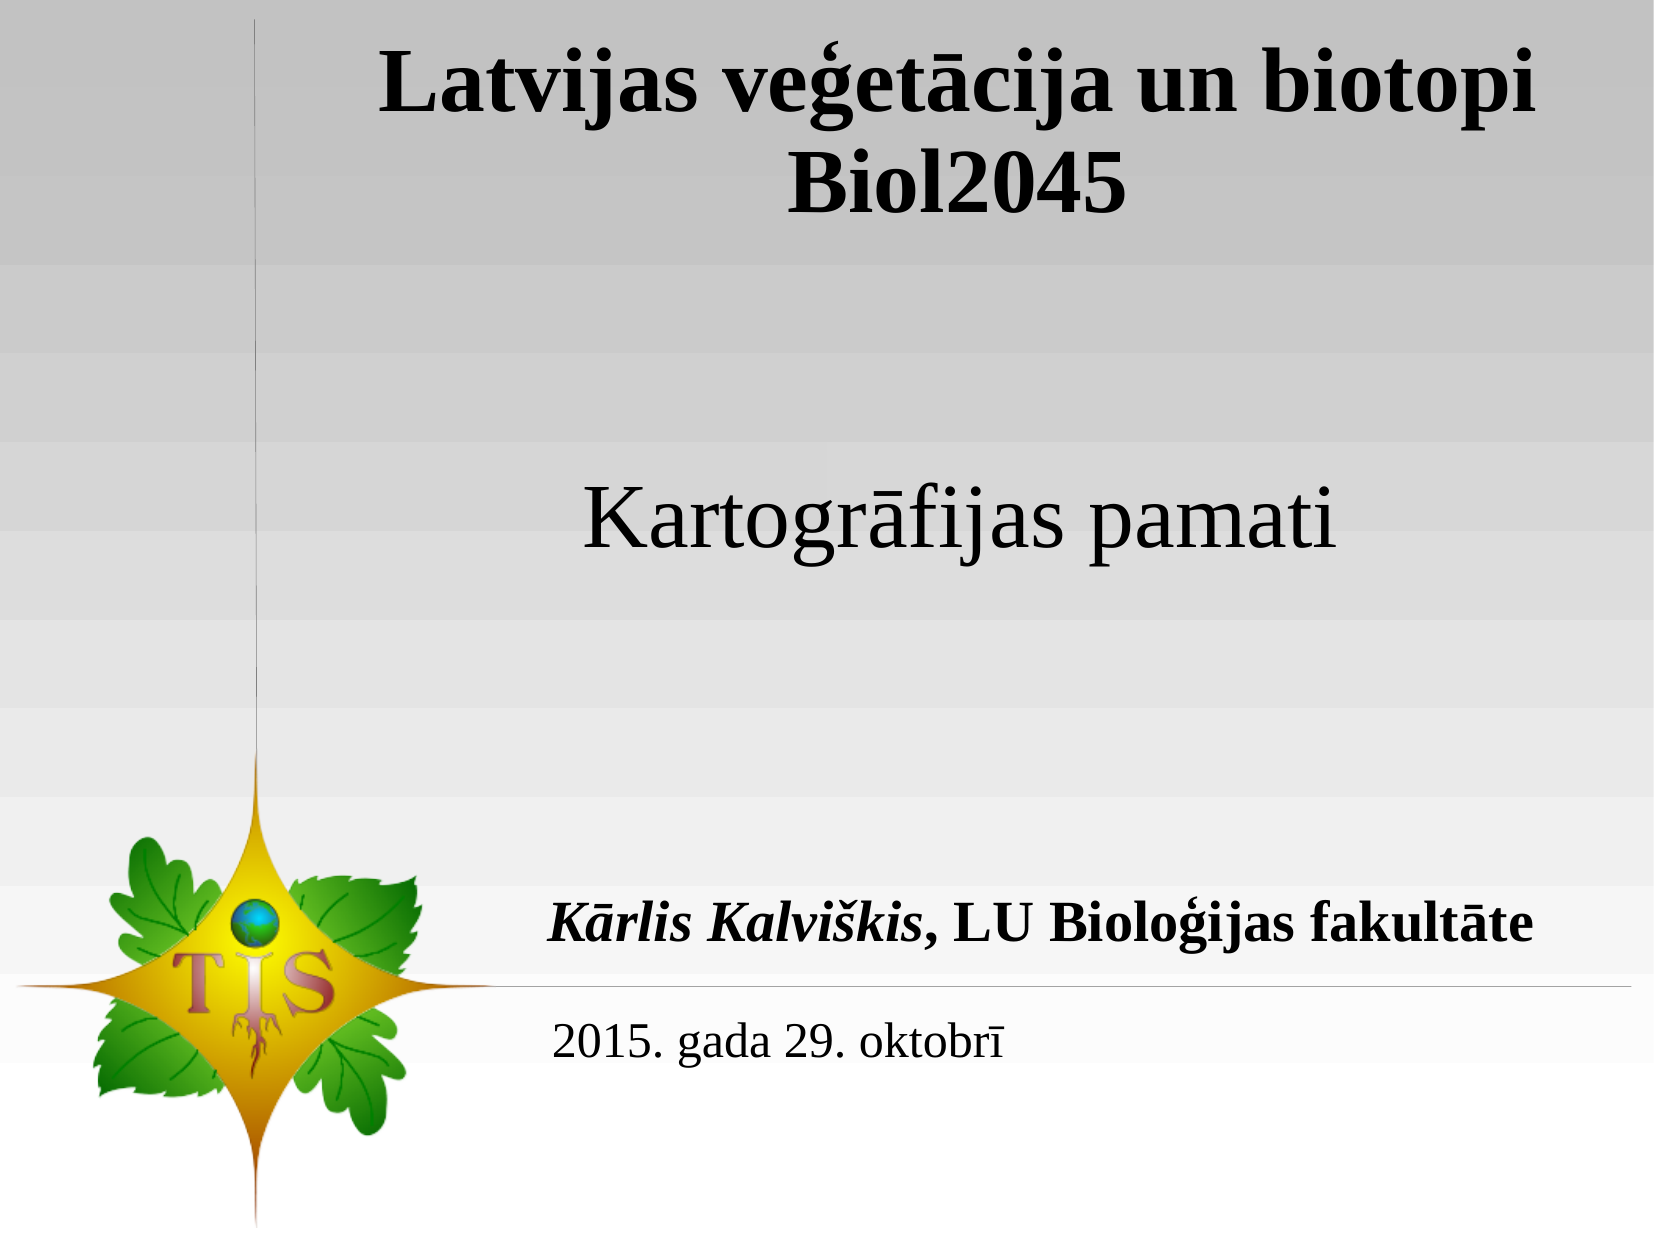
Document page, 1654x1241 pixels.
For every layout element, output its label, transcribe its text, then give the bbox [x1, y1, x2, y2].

list 2015. gada 29. oktobrī [480, 1013, 1630, 1241]
title Kartogrāfijas pamati [327, 413, 1595, 621]
picture [0, 0, 1654, 1241]
